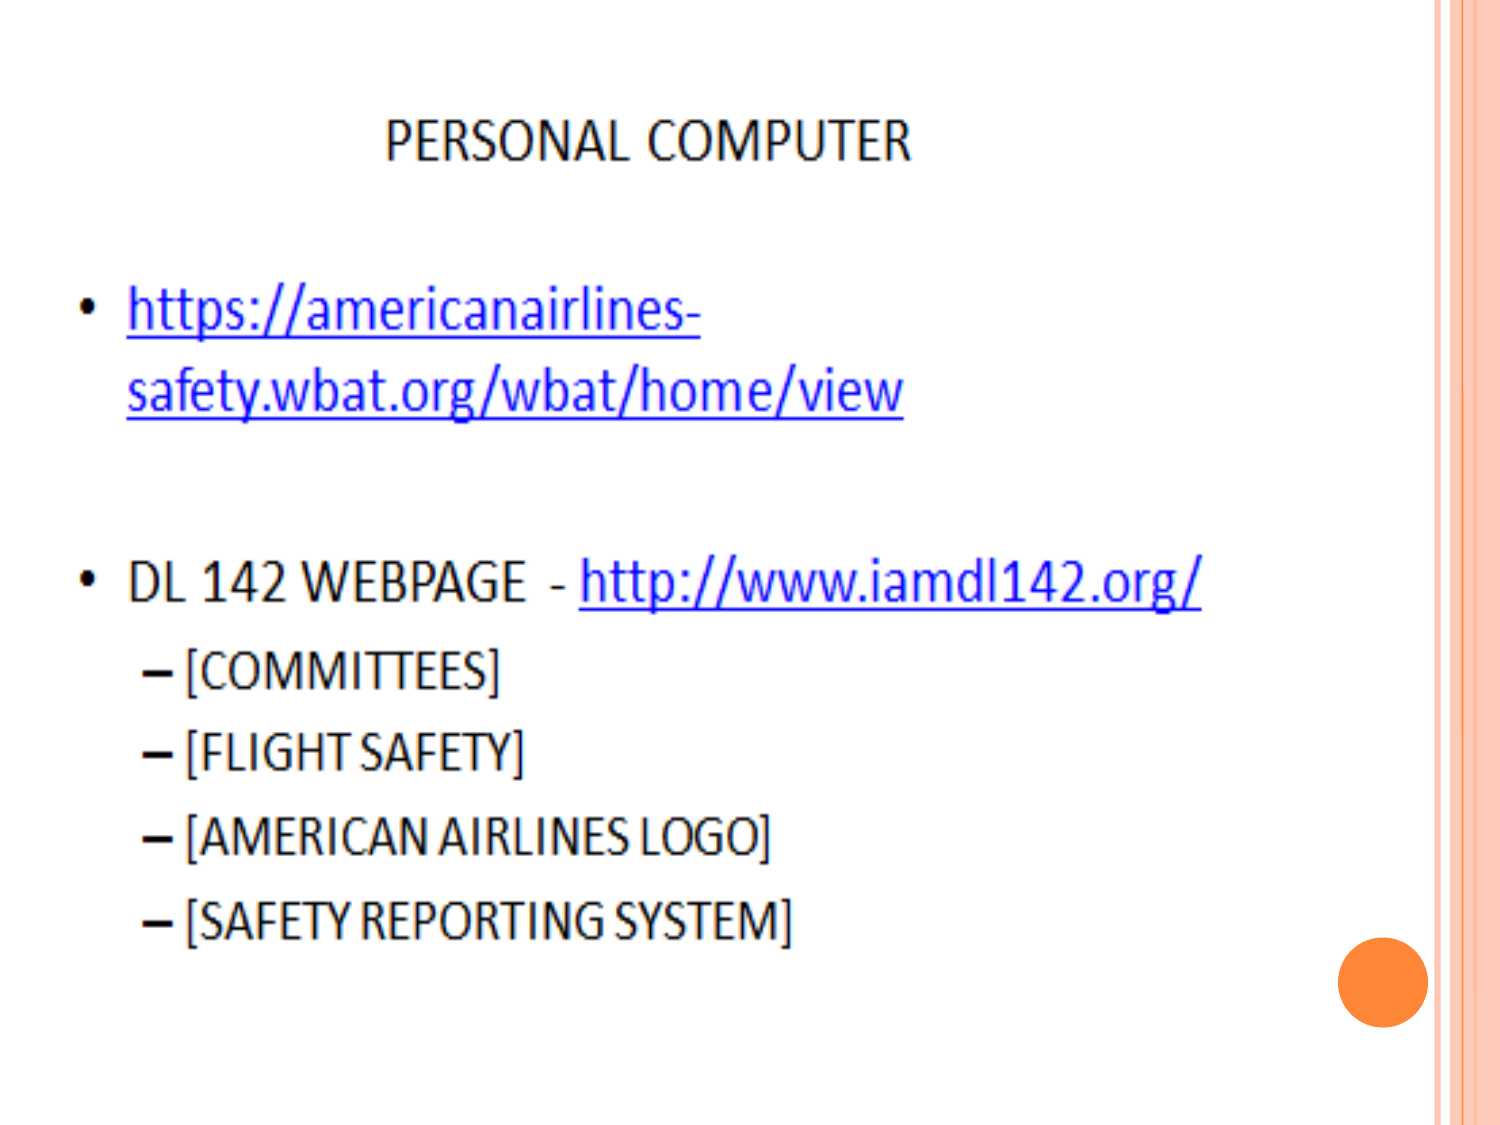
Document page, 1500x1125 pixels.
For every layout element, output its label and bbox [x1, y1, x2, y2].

picture [0, 0, 1300, 1125]
